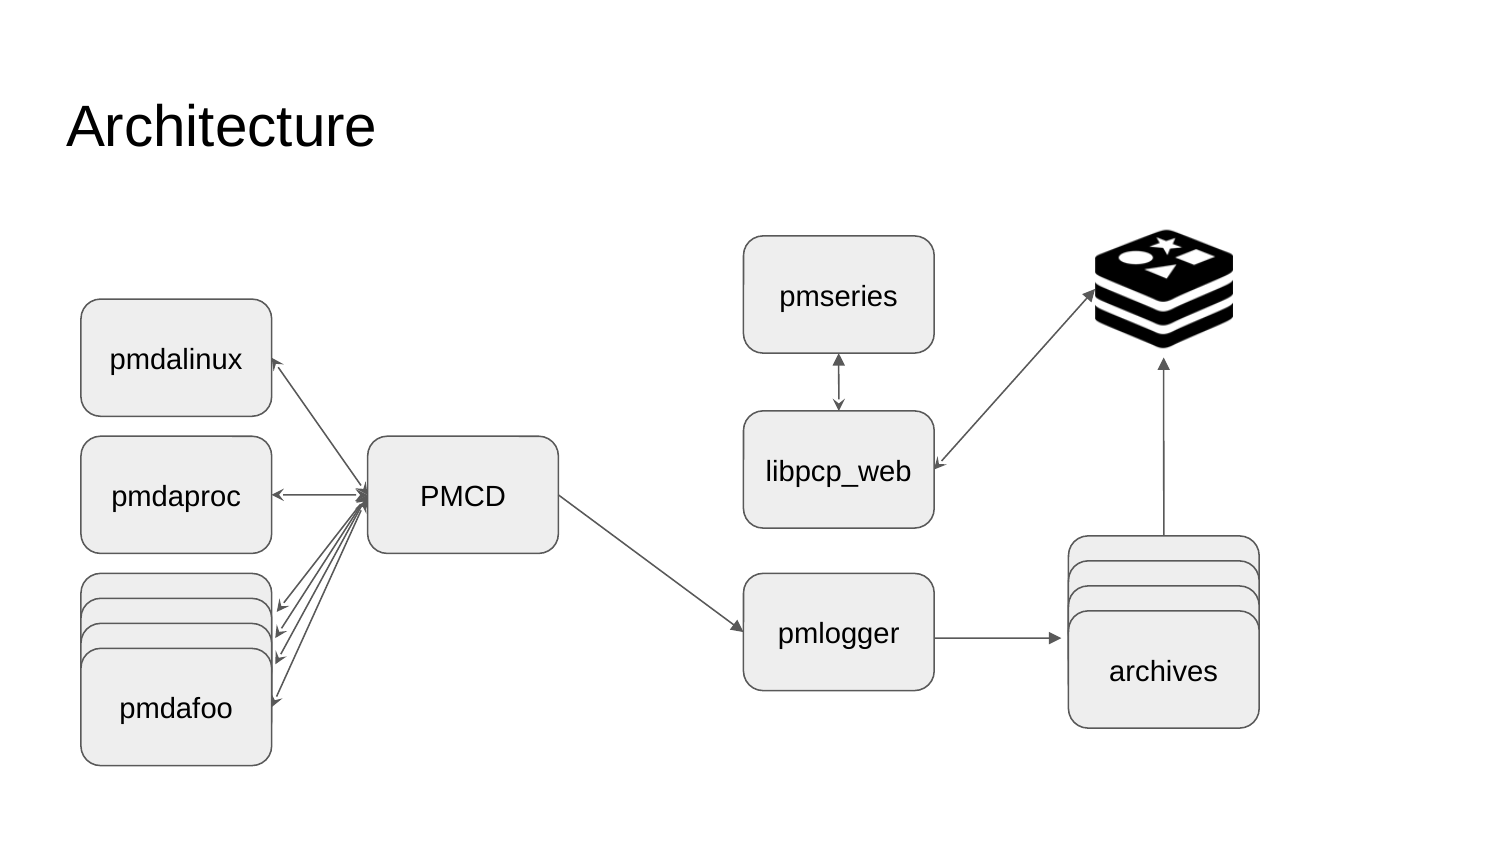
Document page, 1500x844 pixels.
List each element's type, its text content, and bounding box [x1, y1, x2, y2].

picture [1095, 220, 1233, 358]
text_box pmdalinux [80, 299, 272, 417]
title Architecture [51, 72, 1449, 167]
text_box pmdafoo [80, 648, 272, 766]
text_box pmseries [743, 235, 935, 354]
text_box pmlogger [743, 573, 935, 691]
text_box [1068, 535, 1260, 629]
text_box archives [1068, 610, 1260, 729]
text_box PMCD [367, 436, 559, 554]
text_box pmdaproc [80, 436, 272, 554]
text_box libpcp_web [743, 410, 935, 529]
text_box [80, 573, 272, 667]
